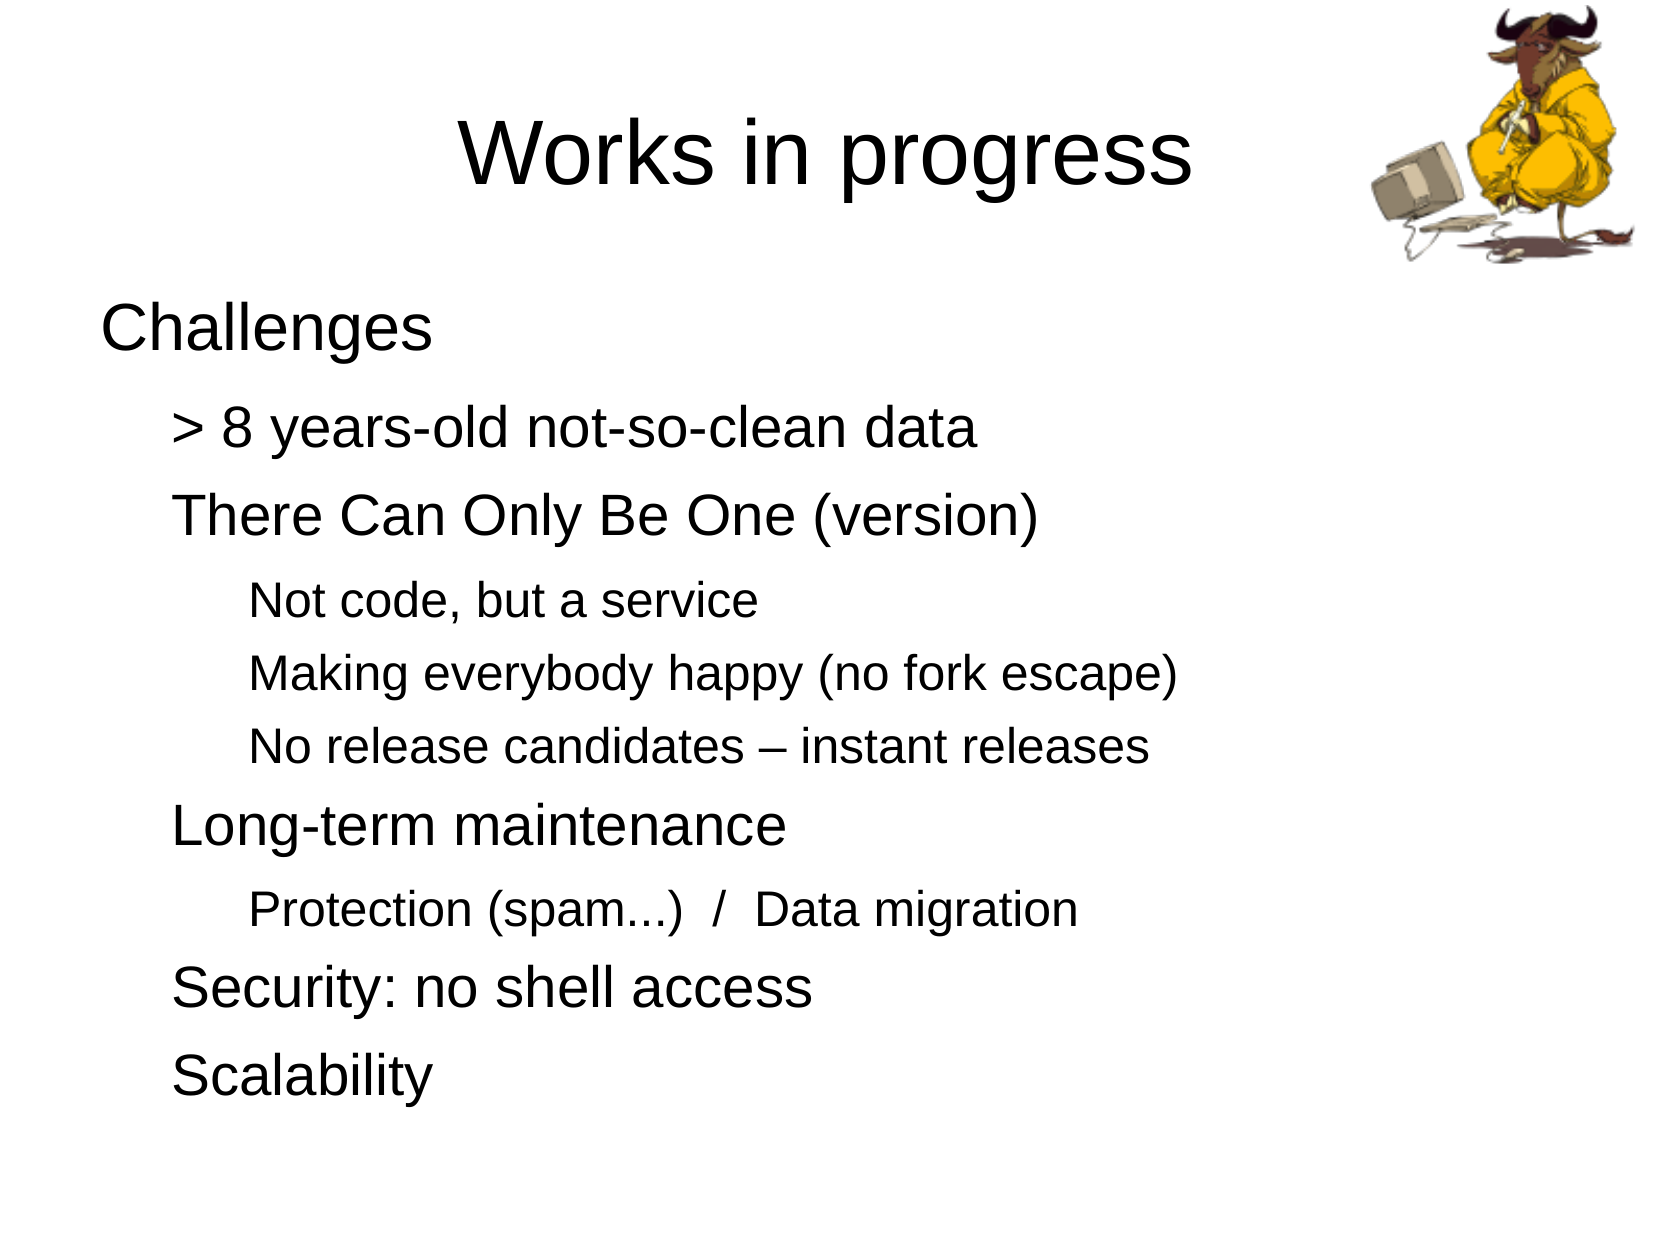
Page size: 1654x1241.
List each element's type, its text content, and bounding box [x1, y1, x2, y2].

picture [1345, 5, 1654, 266]
list Challenges > 8 years-old not-so-clean data There Can Only Be One (version) Not code, but a service Making everybody happy (no fork escape) No release candidates – instant releases Long-term maintenance Protection (spam...) / Data migration Security: no shell access Scalability [82, 290, 1571, 1109]
title Works in progress [82, 56, 1571, 250]
